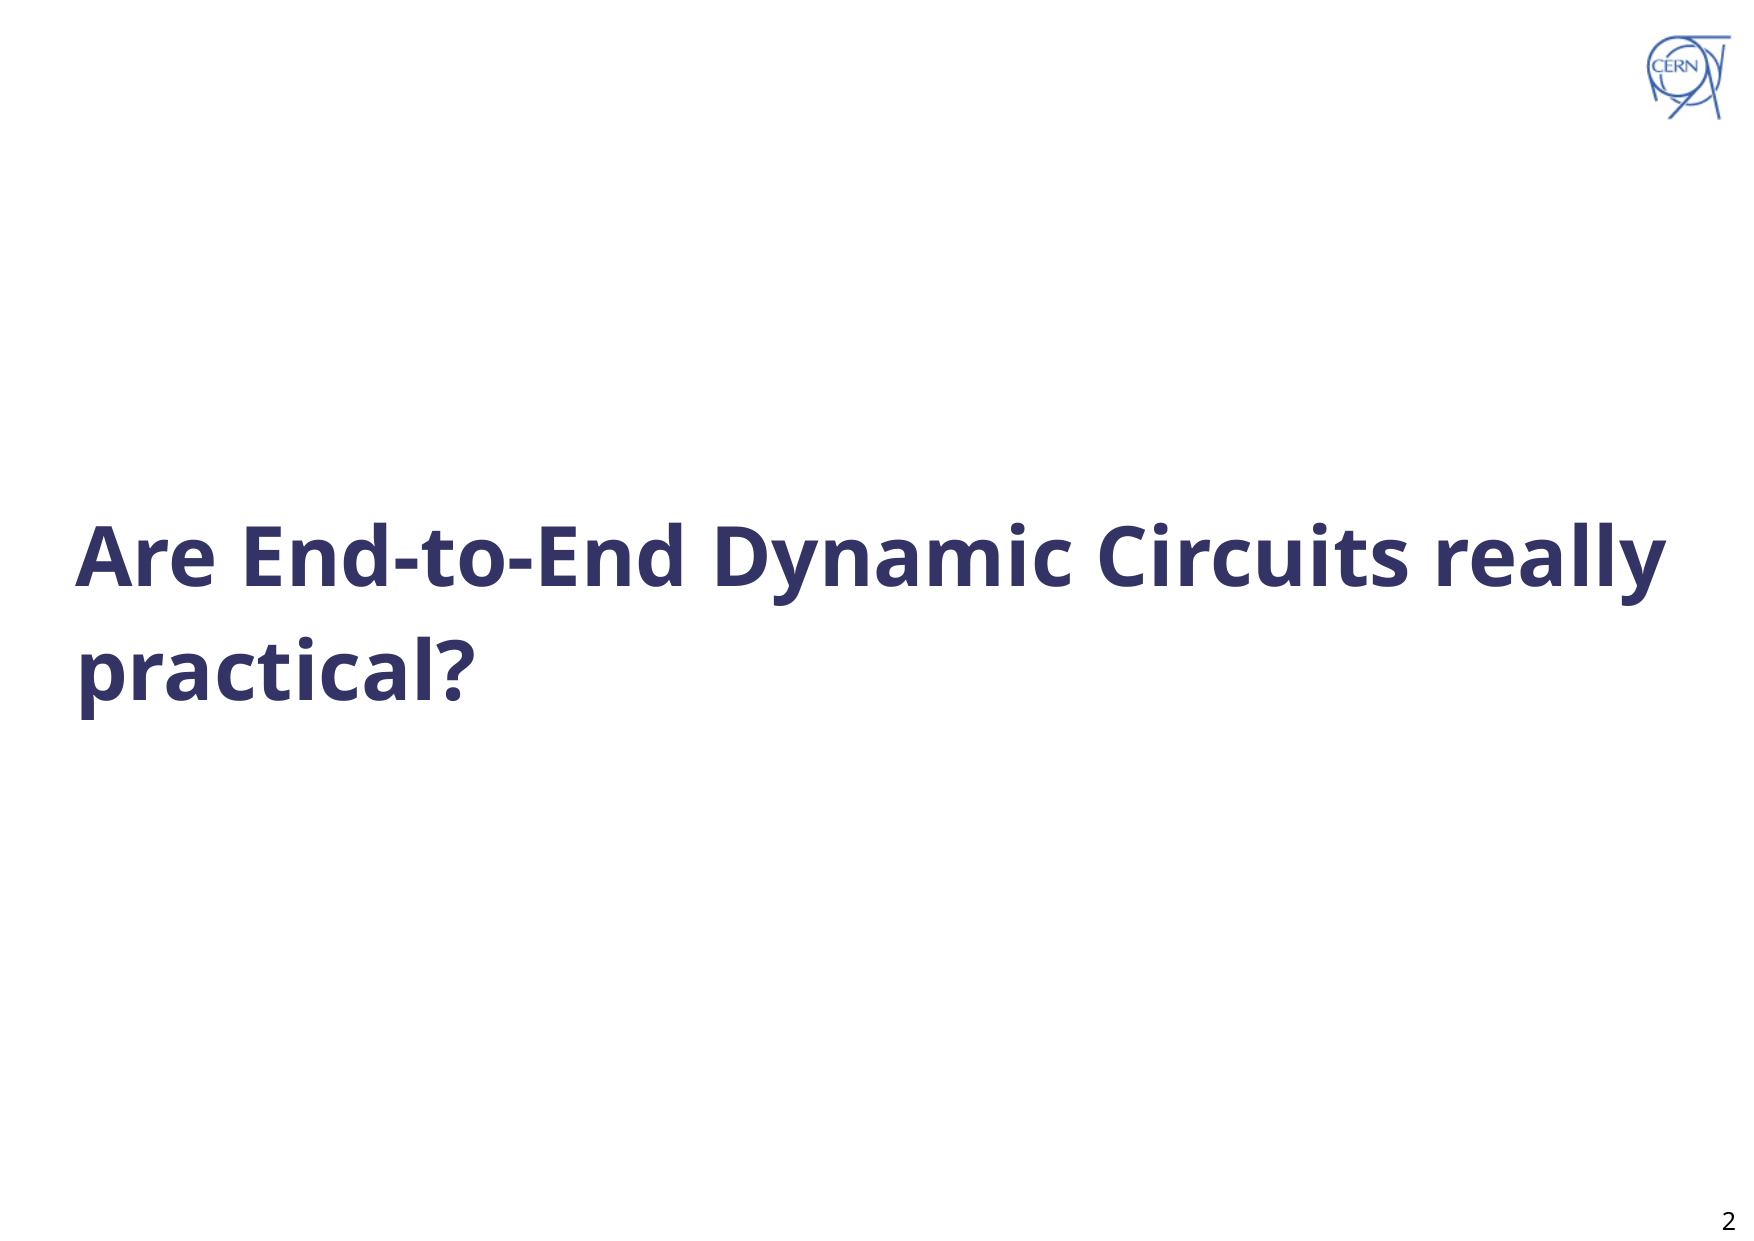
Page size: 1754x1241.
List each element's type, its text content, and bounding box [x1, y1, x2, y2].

title Are End-to-End Dynamic Circuits really practical? [74, 510, 1707, 712]
picture [1646, 34, 1732, 120]
